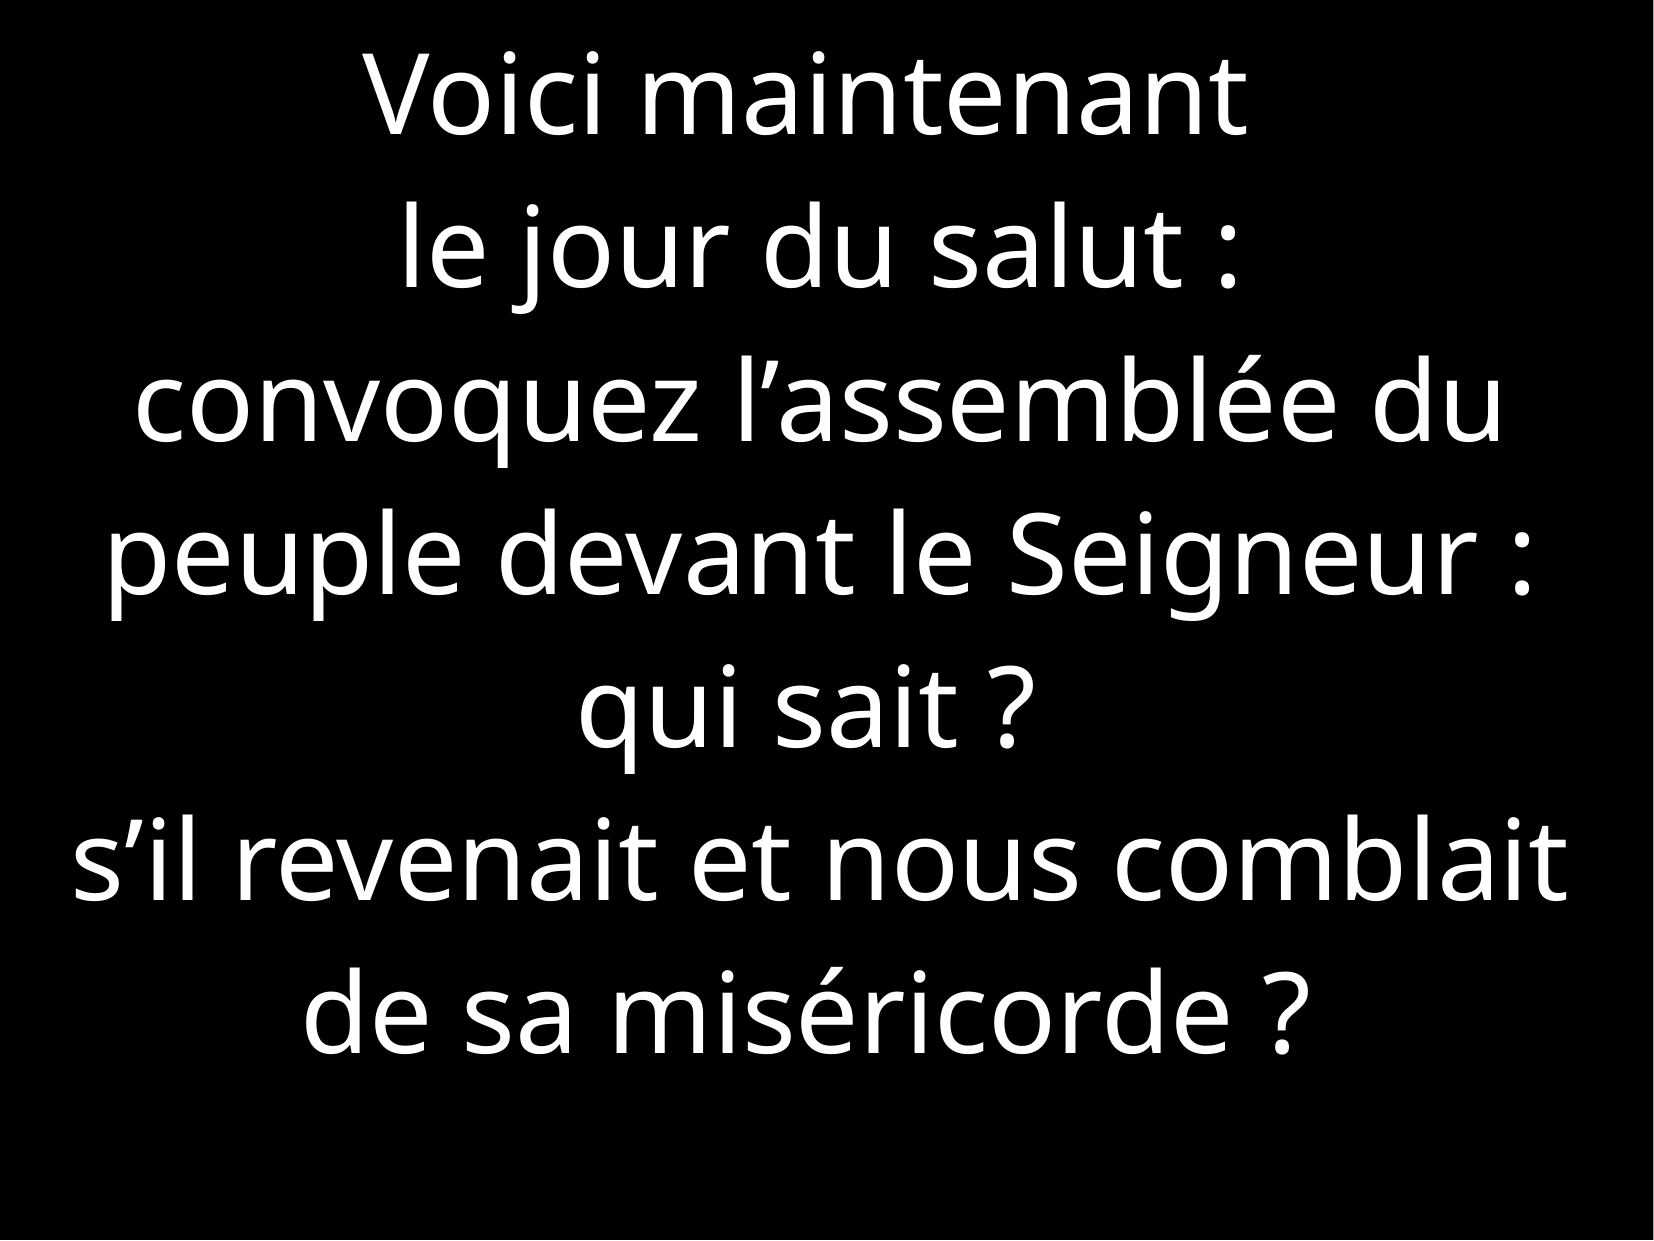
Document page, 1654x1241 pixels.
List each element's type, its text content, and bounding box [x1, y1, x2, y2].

subtitle Voici maintenant le jour du salut : convoquez l’assemblée du peuple devant le Seigneur : qui sait ? s’il revenait et nous comblait de sa miséricorde ? [47, 0, 1595, 1241]
